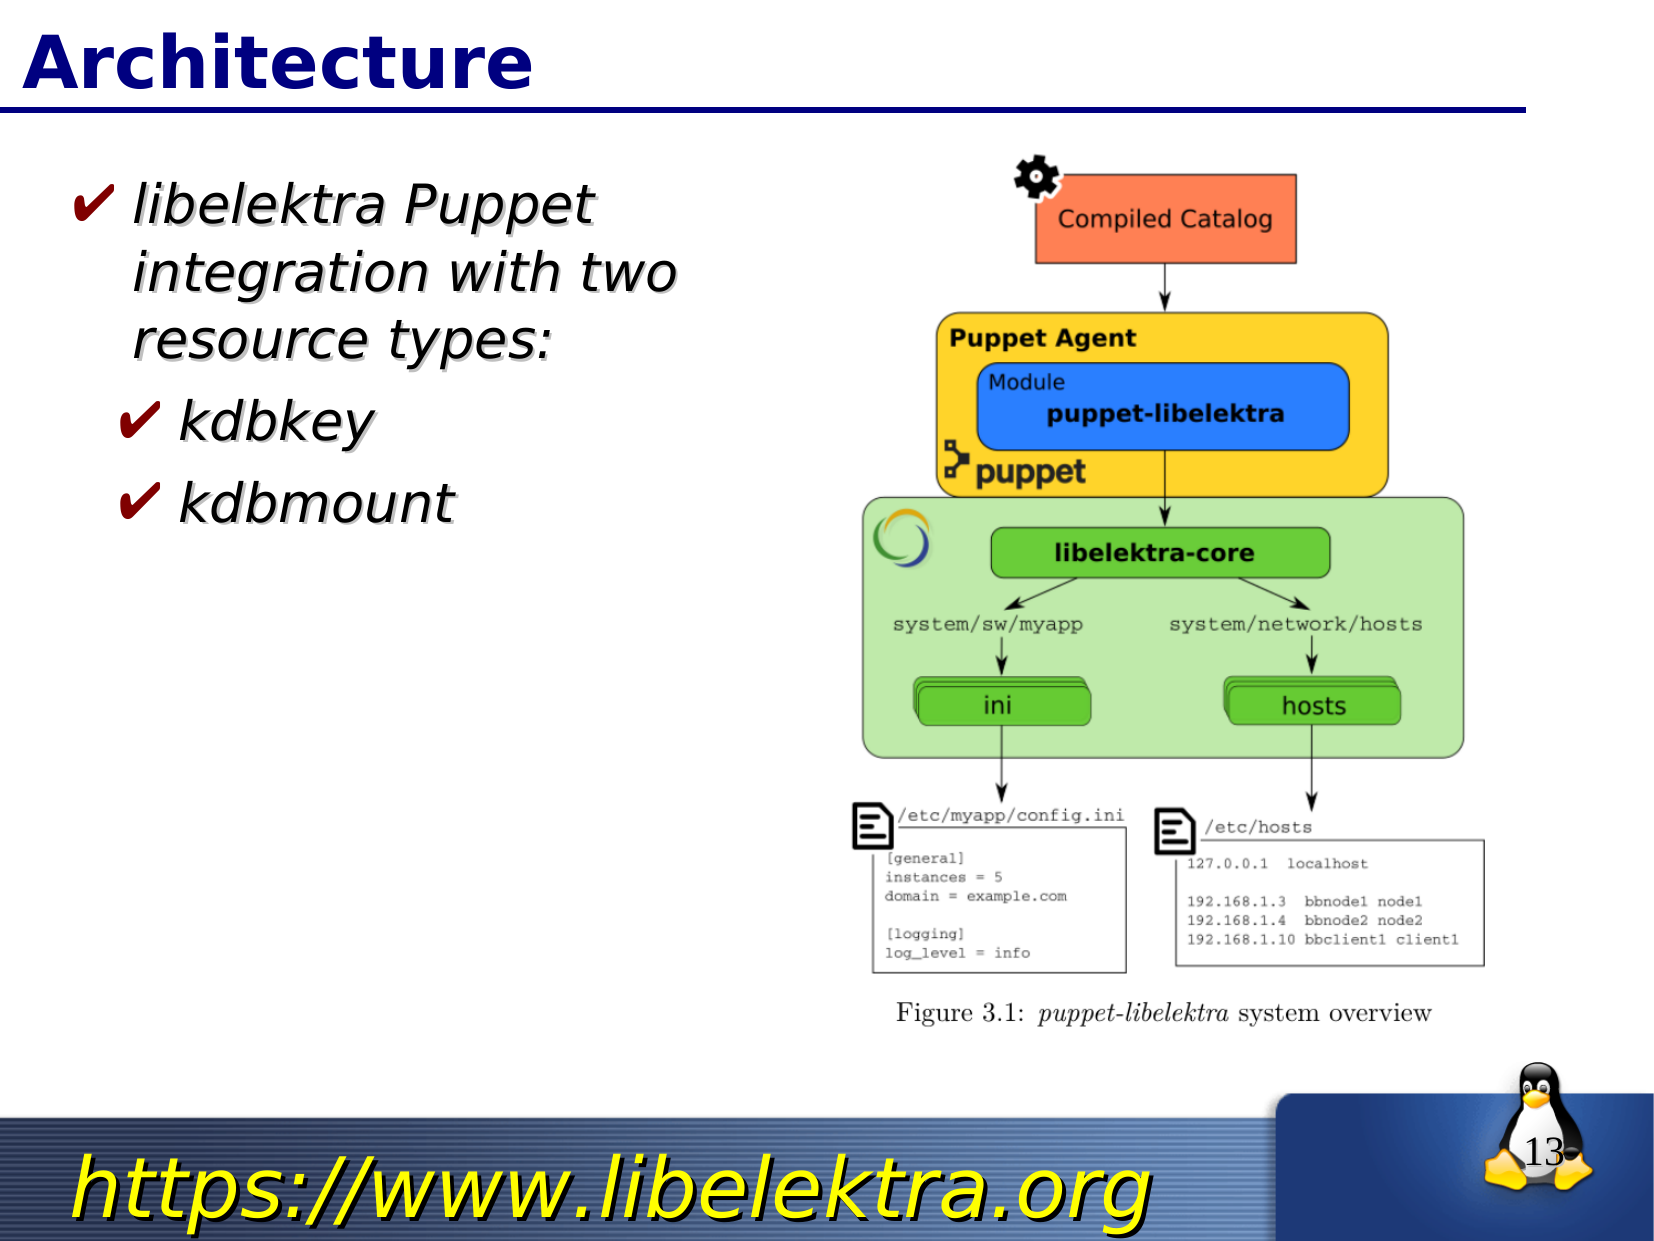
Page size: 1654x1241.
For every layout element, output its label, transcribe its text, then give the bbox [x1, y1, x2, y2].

text_box <Foliennummer> [1248, 1122, 1566, 1178]
list libelektra Puppet integration with two resource types: kdbkey kdbmount [59, 161, 827, 792]
text_box Architecture [22, 15, 1612, 111]
picture [791, 150, 1518, 1052]
picture [0, 1061, 1654, 1241]
